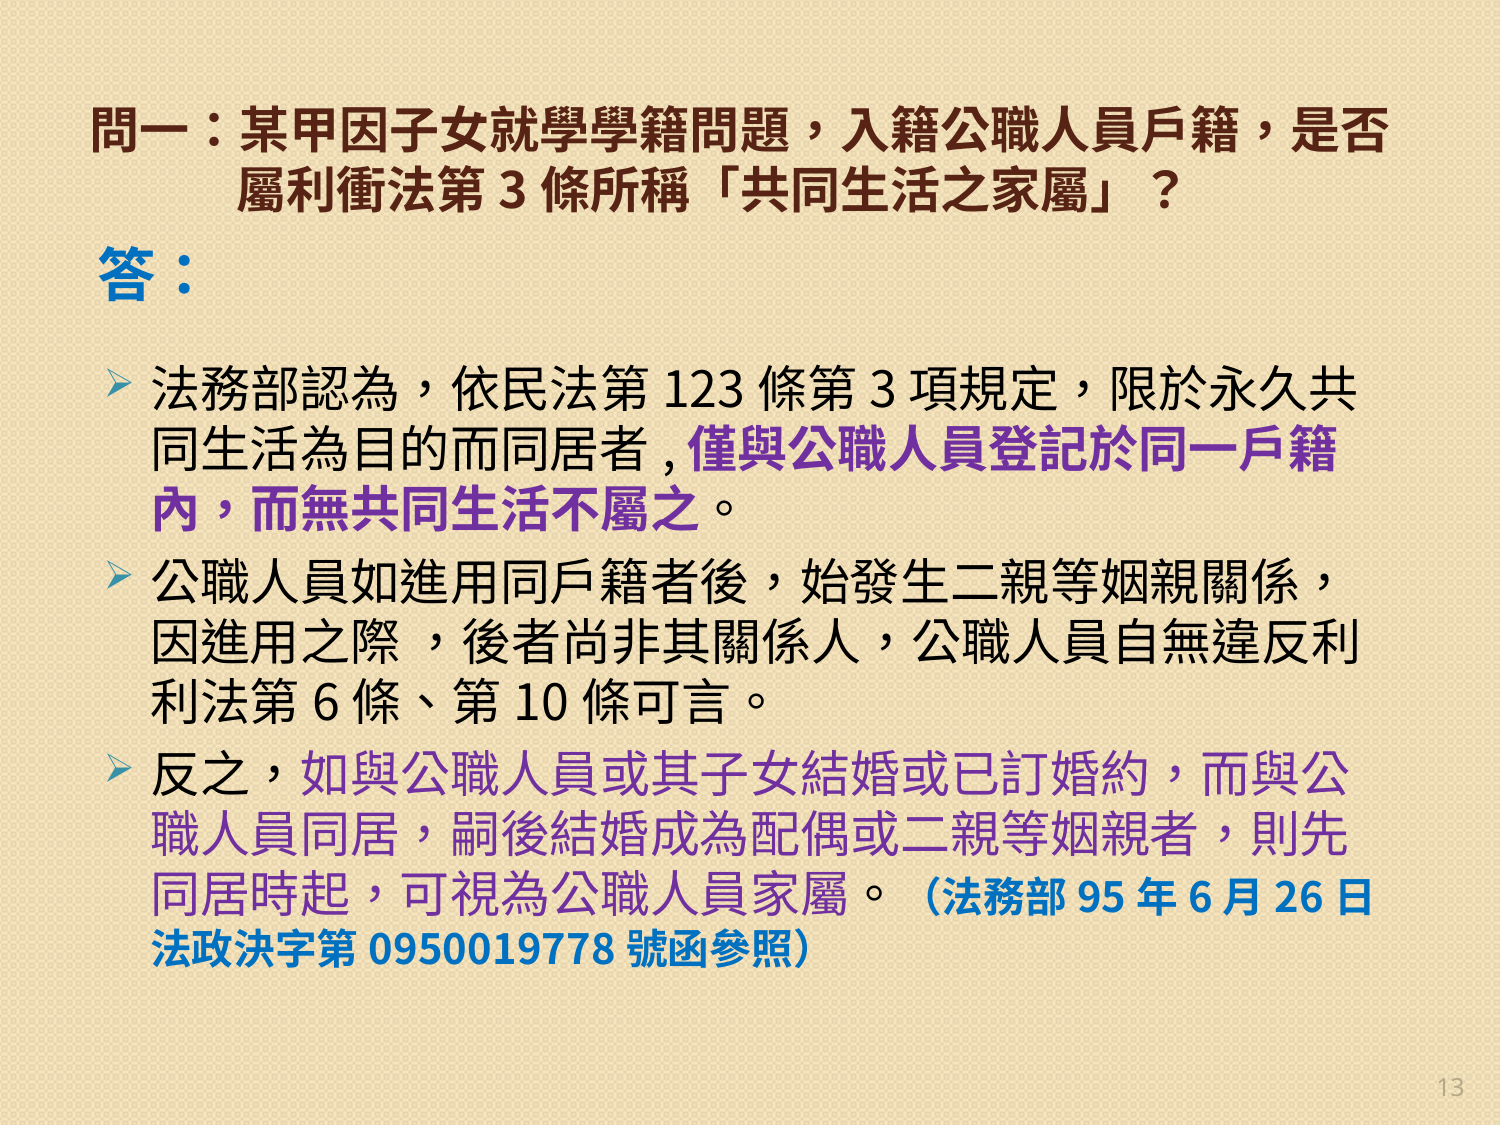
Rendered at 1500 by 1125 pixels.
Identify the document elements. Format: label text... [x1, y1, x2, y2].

picture [0, 0, 1500, 1125]
list 答： [75, 230, 1348, 346]
list 法務部認為，依民法第123條第3項規定，限於永久共同生活為目的而同居者,僅與公職人員登記於同一戶籍內，而無共同生活不屬之。 公職人員如進用同戶籍者後，始發生二親等姻親關係，因進用之際 ，後者尚非其關係人，公職人員自無違反利利法第6條、第10條可言。 反之，如與公職人員或其子女結婚或已訂婚約，而與公職人員同居，嗣後結婚成為配偶或二親等姻親者，則先同居時起，可視為公職人員家屬。（法務部95年6月26日法政決字第0950019778號函參照） [75, 350, 1413, 1005]
slide_number <編號> [1413, 1034, 1488, 1113]
title 問一：某甲因子女就學學籍問題，入籍公職人員戶籍，是否屬利衝法第3條所稱「共同生活之家屬」？ [75, 35, 1430, 227]
